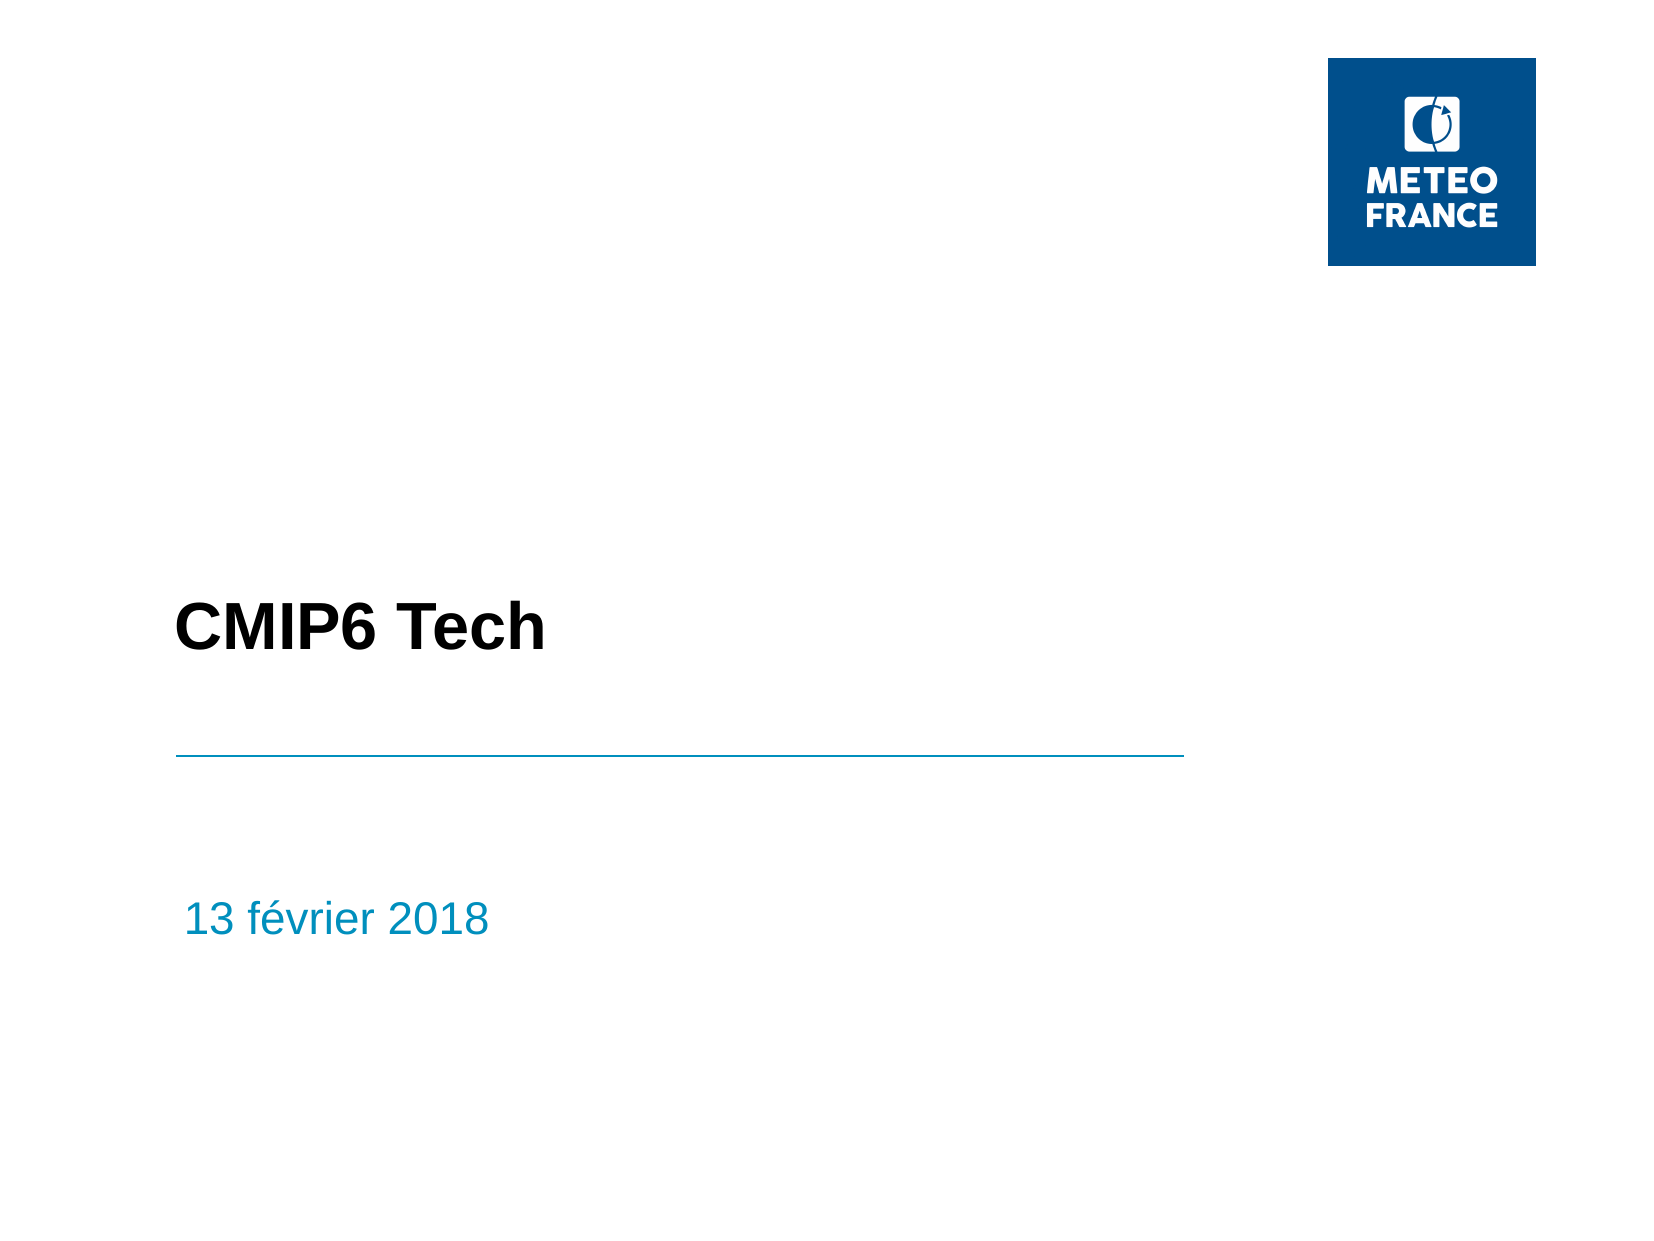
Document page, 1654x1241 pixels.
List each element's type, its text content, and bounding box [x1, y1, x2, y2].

title 13 février 2018 [183, 813, 1542, 973]
picture [1328, 58, 1536, 266]
title CMIP6 Tech [174, 513, 1518, 739]
